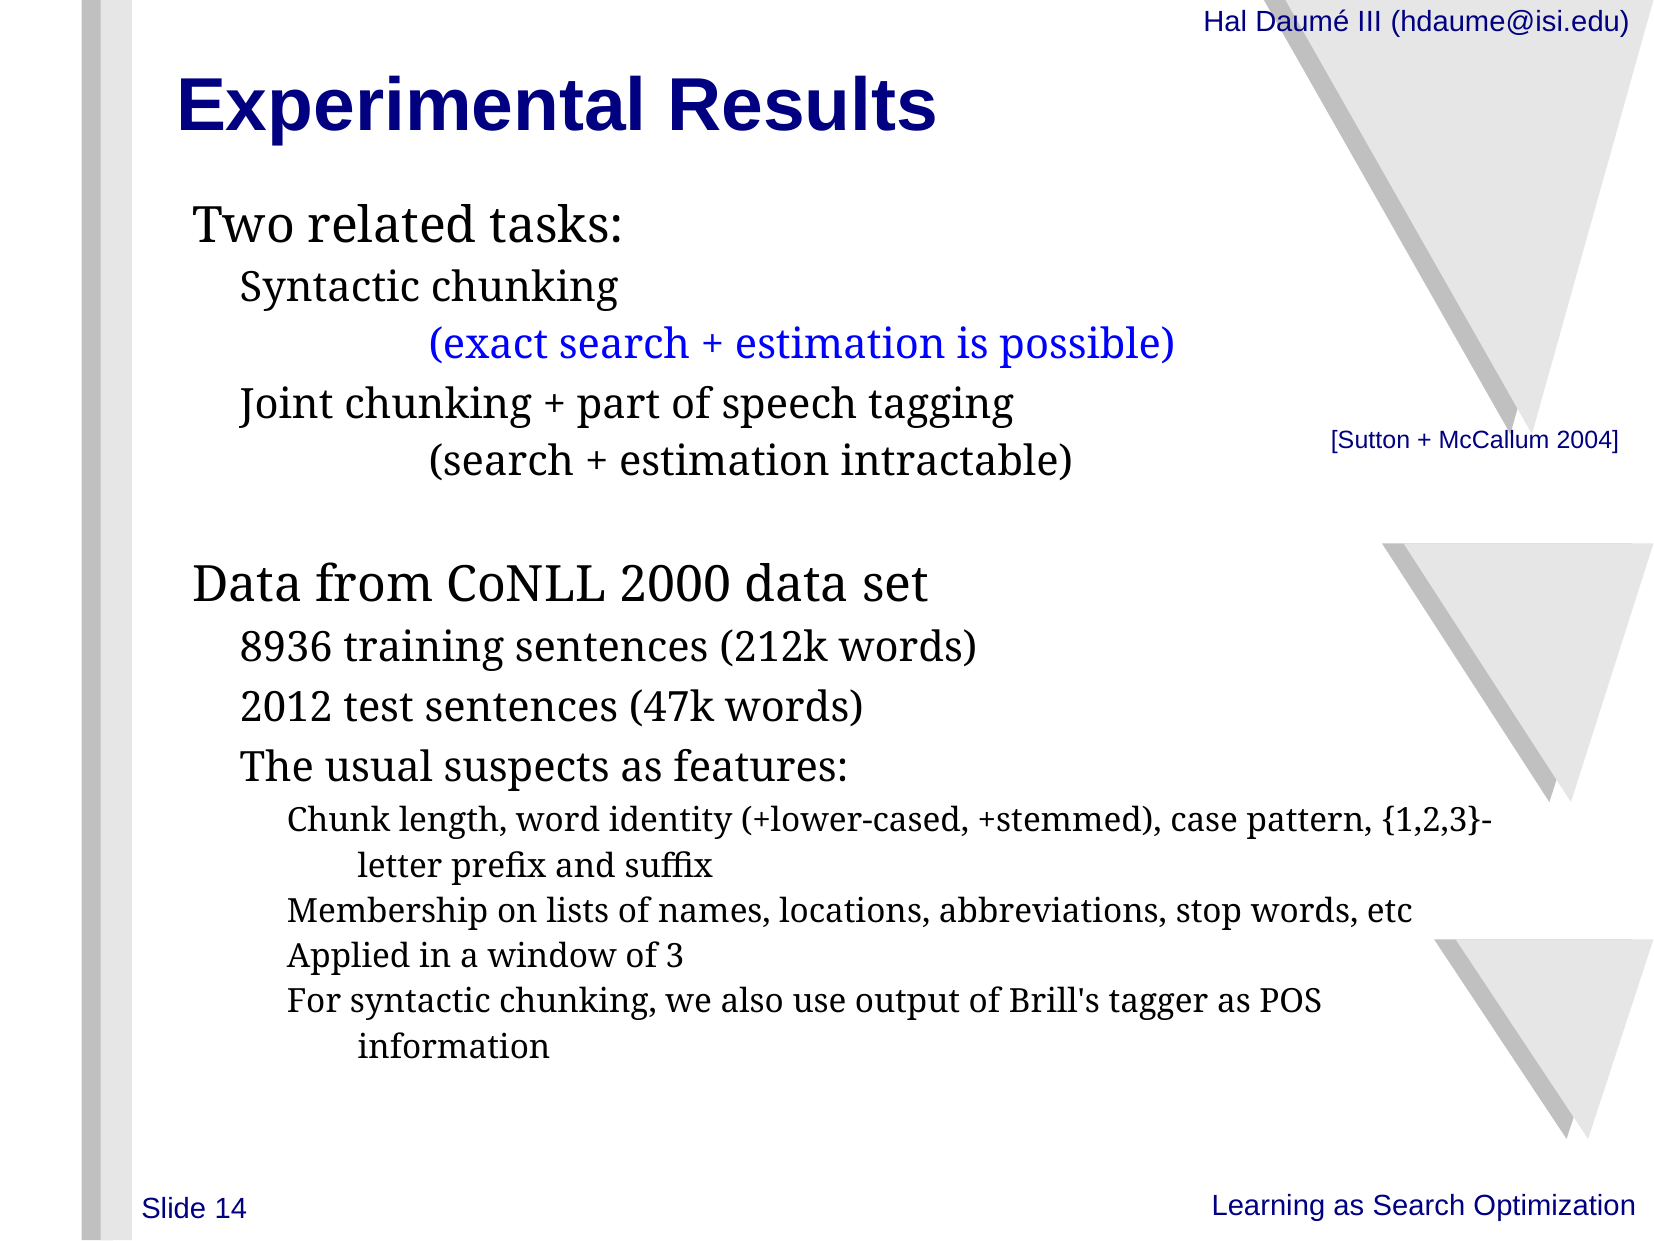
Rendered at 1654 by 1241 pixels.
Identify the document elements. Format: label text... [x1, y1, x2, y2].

text_box [Sutton + McCallum 2004] [1320, 425, 1621, 471]
title Experimental Results [176, 44, 1509, 166]
list Two related tasks: Syntactic chunking (exact search + estimation is possible) Joint chunking + part of speech tagging (search + estimation intractable) Data from CoNLL 2000 data set 8936 training sentences (212k words) 2012 test sentences (47k words) The usual suspects as features: Chunk length, word identity (+lower-cased, +stemmed), case pattern, {1,2,3}-letter prefix and suffix Membership on lists of names, locations, abbreviations, stop words, etc Applied in a window of 3 For syntactic chunking, we also use output of Brill's tagger as POS information [180, 188, 1512, 1171]
